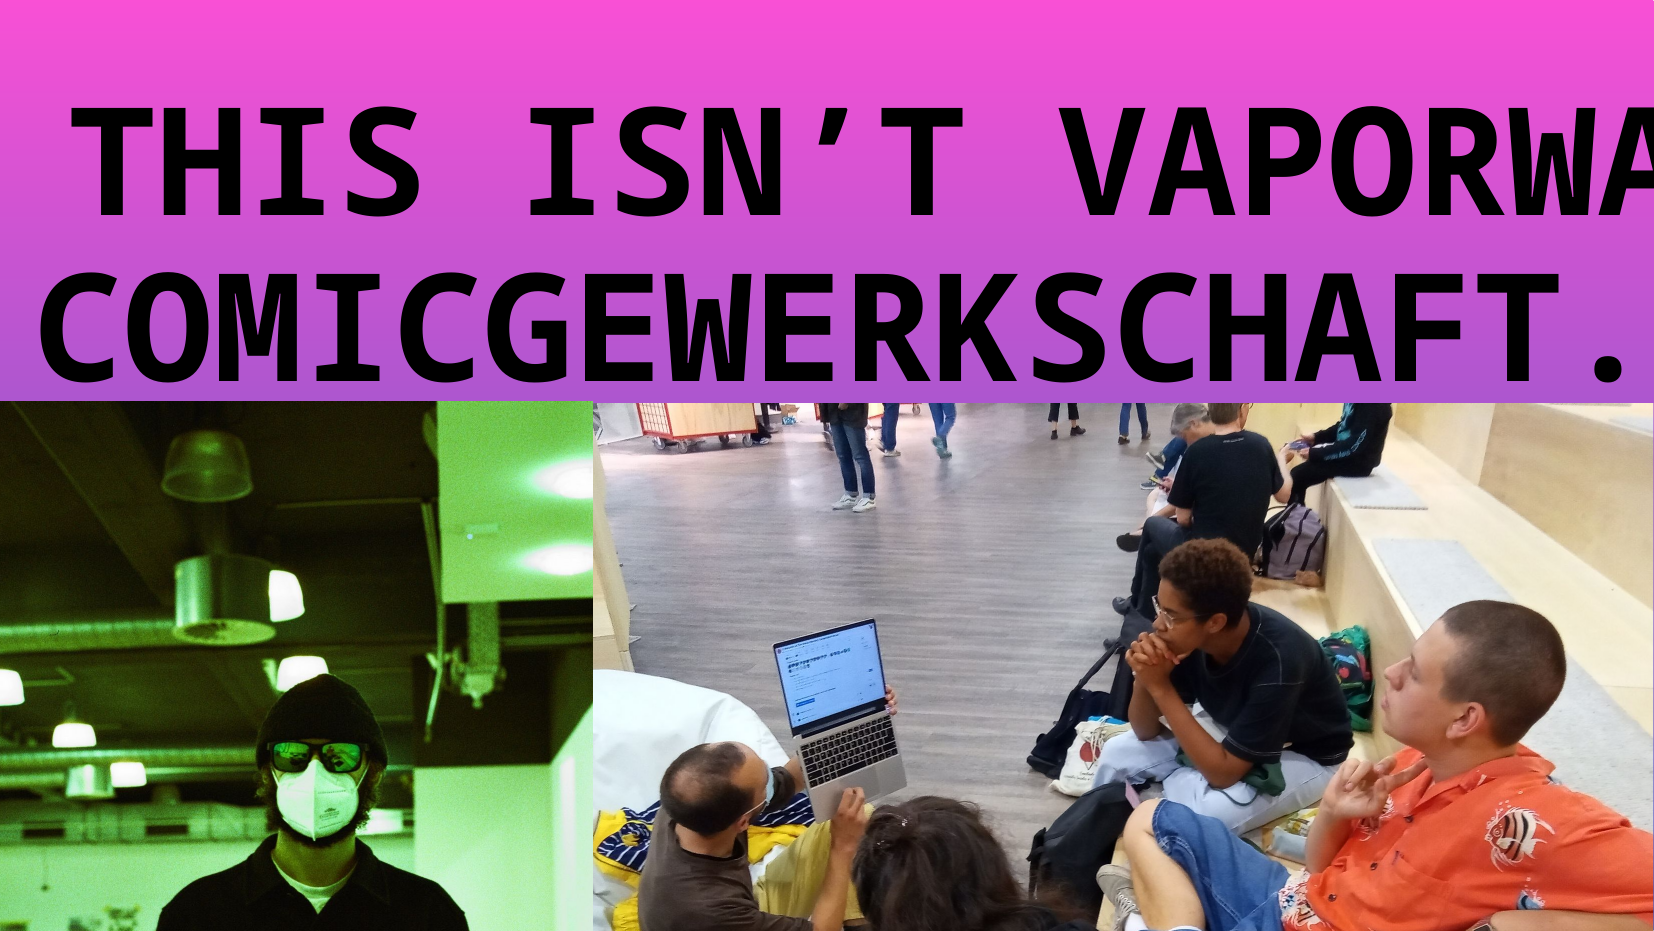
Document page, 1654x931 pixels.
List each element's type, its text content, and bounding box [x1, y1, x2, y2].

text_box COMICGEWERKSCHAFT.ORG [18, 213, 1624, 380]
text_box THIS ISN’T VAPORWARE [53, 47, 1583, 213]
picture [0, 401, 1654, 931]
